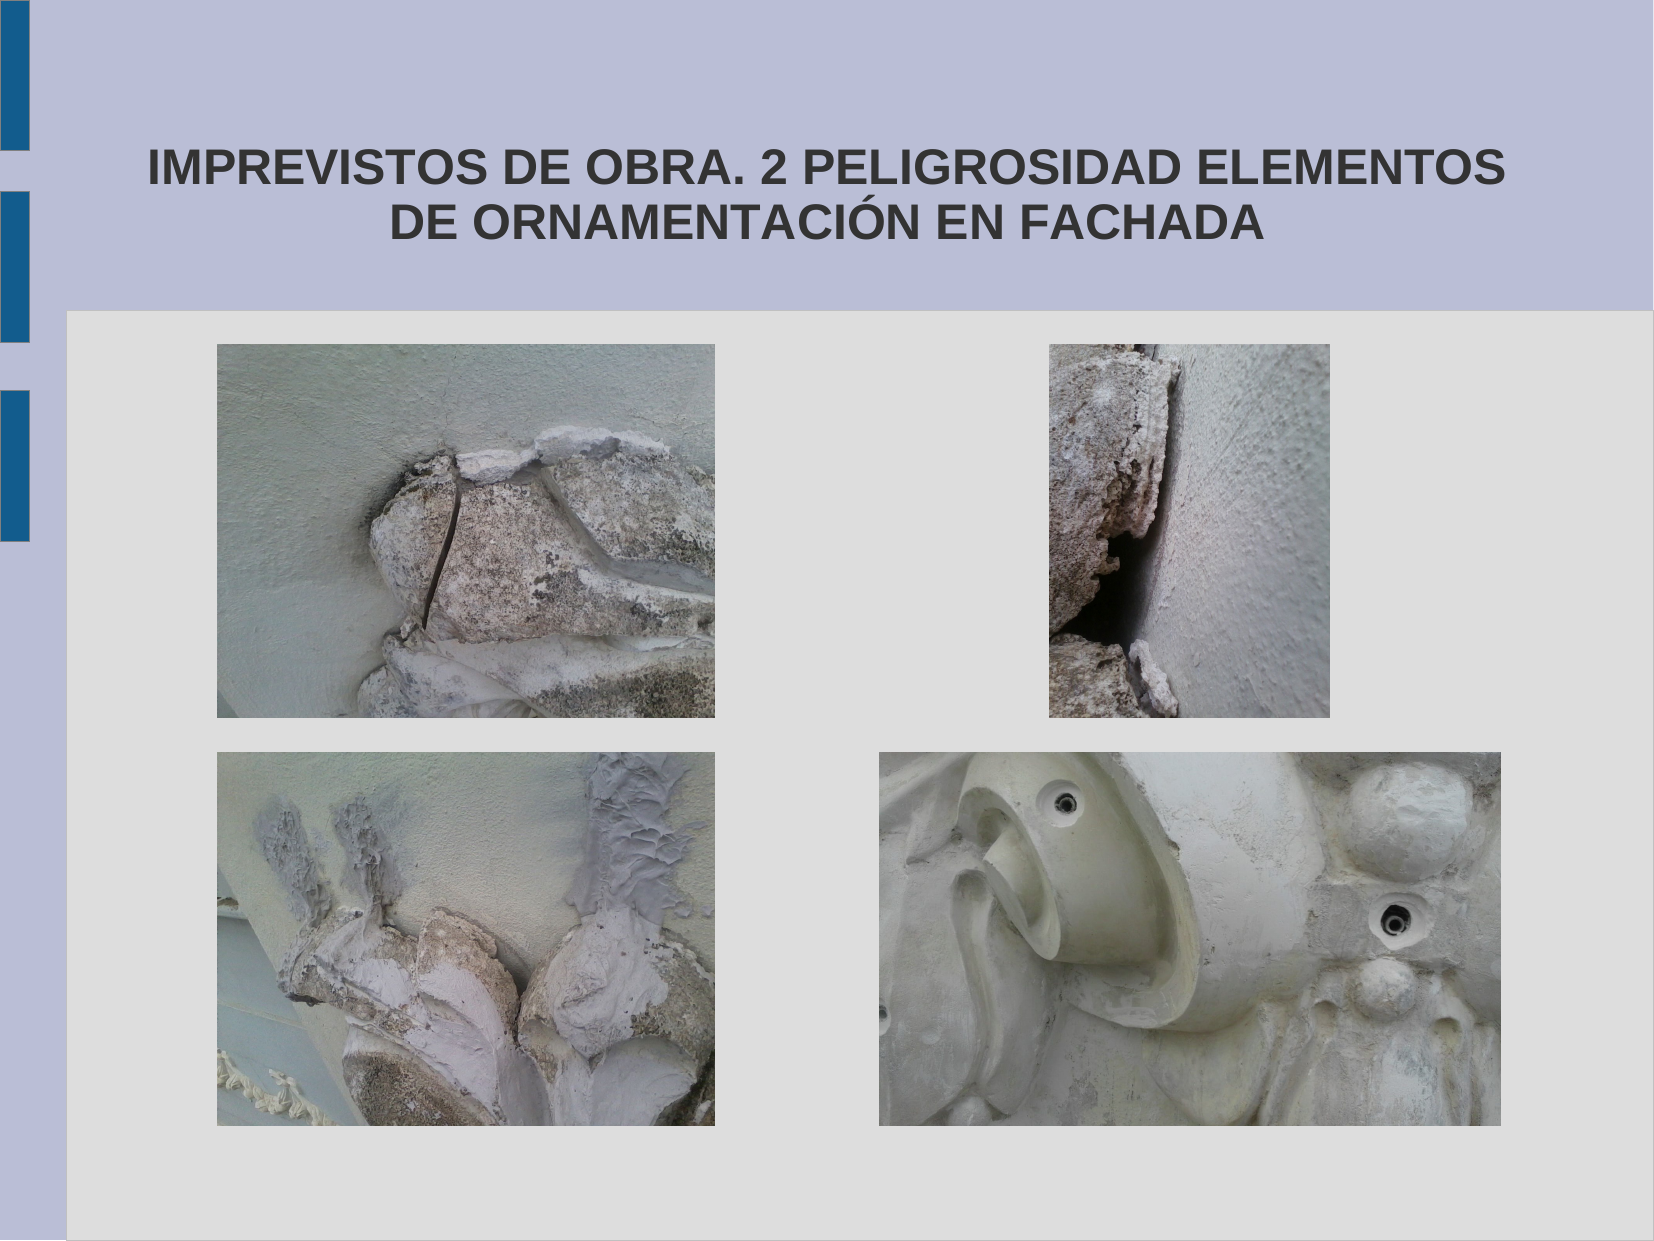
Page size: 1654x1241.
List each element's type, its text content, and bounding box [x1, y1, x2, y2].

picture [217, 752, 715, 1126]
title IMPREVISTOS DE OBRA. 2 PELIGROSIDAD ELEMENTOS DE ORNAMENTACIÓN EN FACHADA [121, 91, 1534, 299]
picture [879, 752, 1501, 1126]
picture [1049, 344, 1330, 718]
picture [217, 344, 715, 718]
